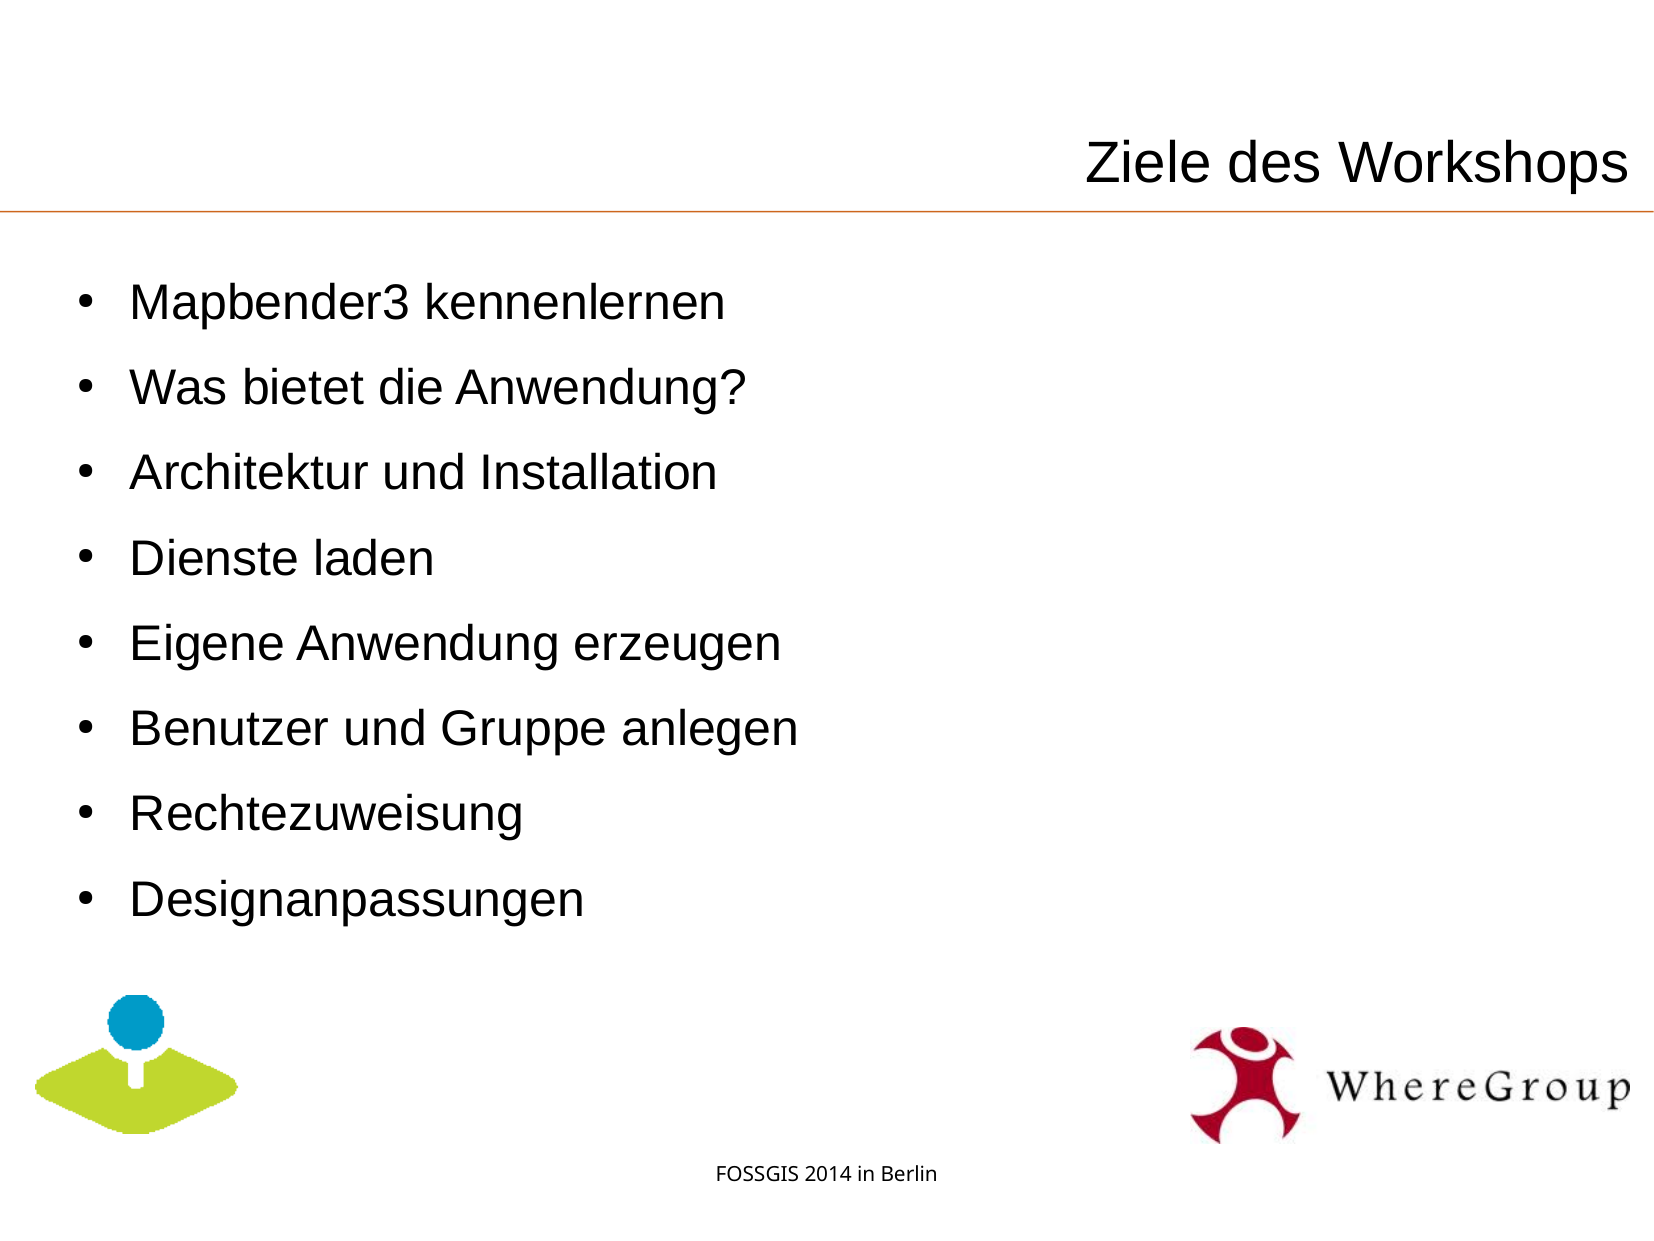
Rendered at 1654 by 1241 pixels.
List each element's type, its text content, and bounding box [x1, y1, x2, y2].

title Ziele des Workshops [141, 105, 1630, 219]
list Mapbender3 kennenlernen Was bietet die Anwendung? Architektur und Installation Dienste laden Eigene Anwendung erzeugen Benutzer und Gruppe anlegen Rechtezuweisung Designanpassungen [59, 274, 1548, 1093]
picture [35, 995, 240, 1134]
picture [1190, 1027, 1630, 1144]
